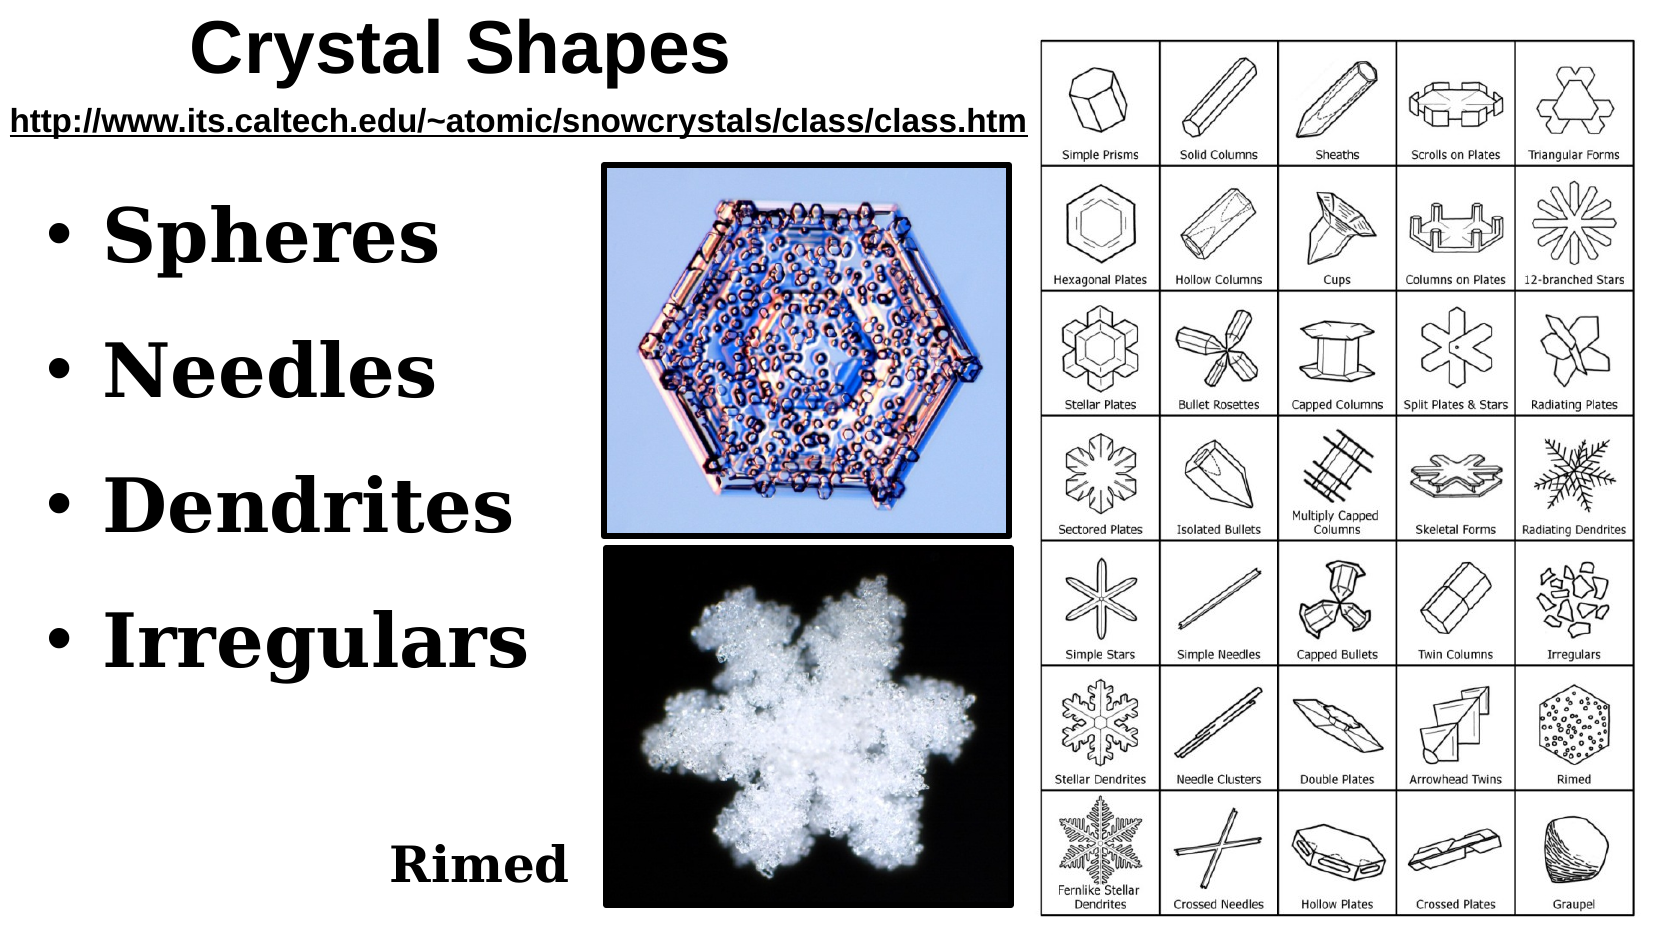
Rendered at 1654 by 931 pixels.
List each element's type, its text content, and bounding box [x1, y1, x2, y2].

text_box Spheres Needles Dendrites Irregulars [31, 135, 574, 691]
text_box http://www.its.caltech.edu/~atomic/snowcrystals/class/class.htm [0, 92, 1045, 147]
picture [609, 550, 1008, 903]
text_box Rimed [374, 825, 585, 900]
picture [1030, 32, 1647, 918]
picture [606, 168, 1007, 534]
text_box Crystal Shapes [37, 0, 885, 92]
